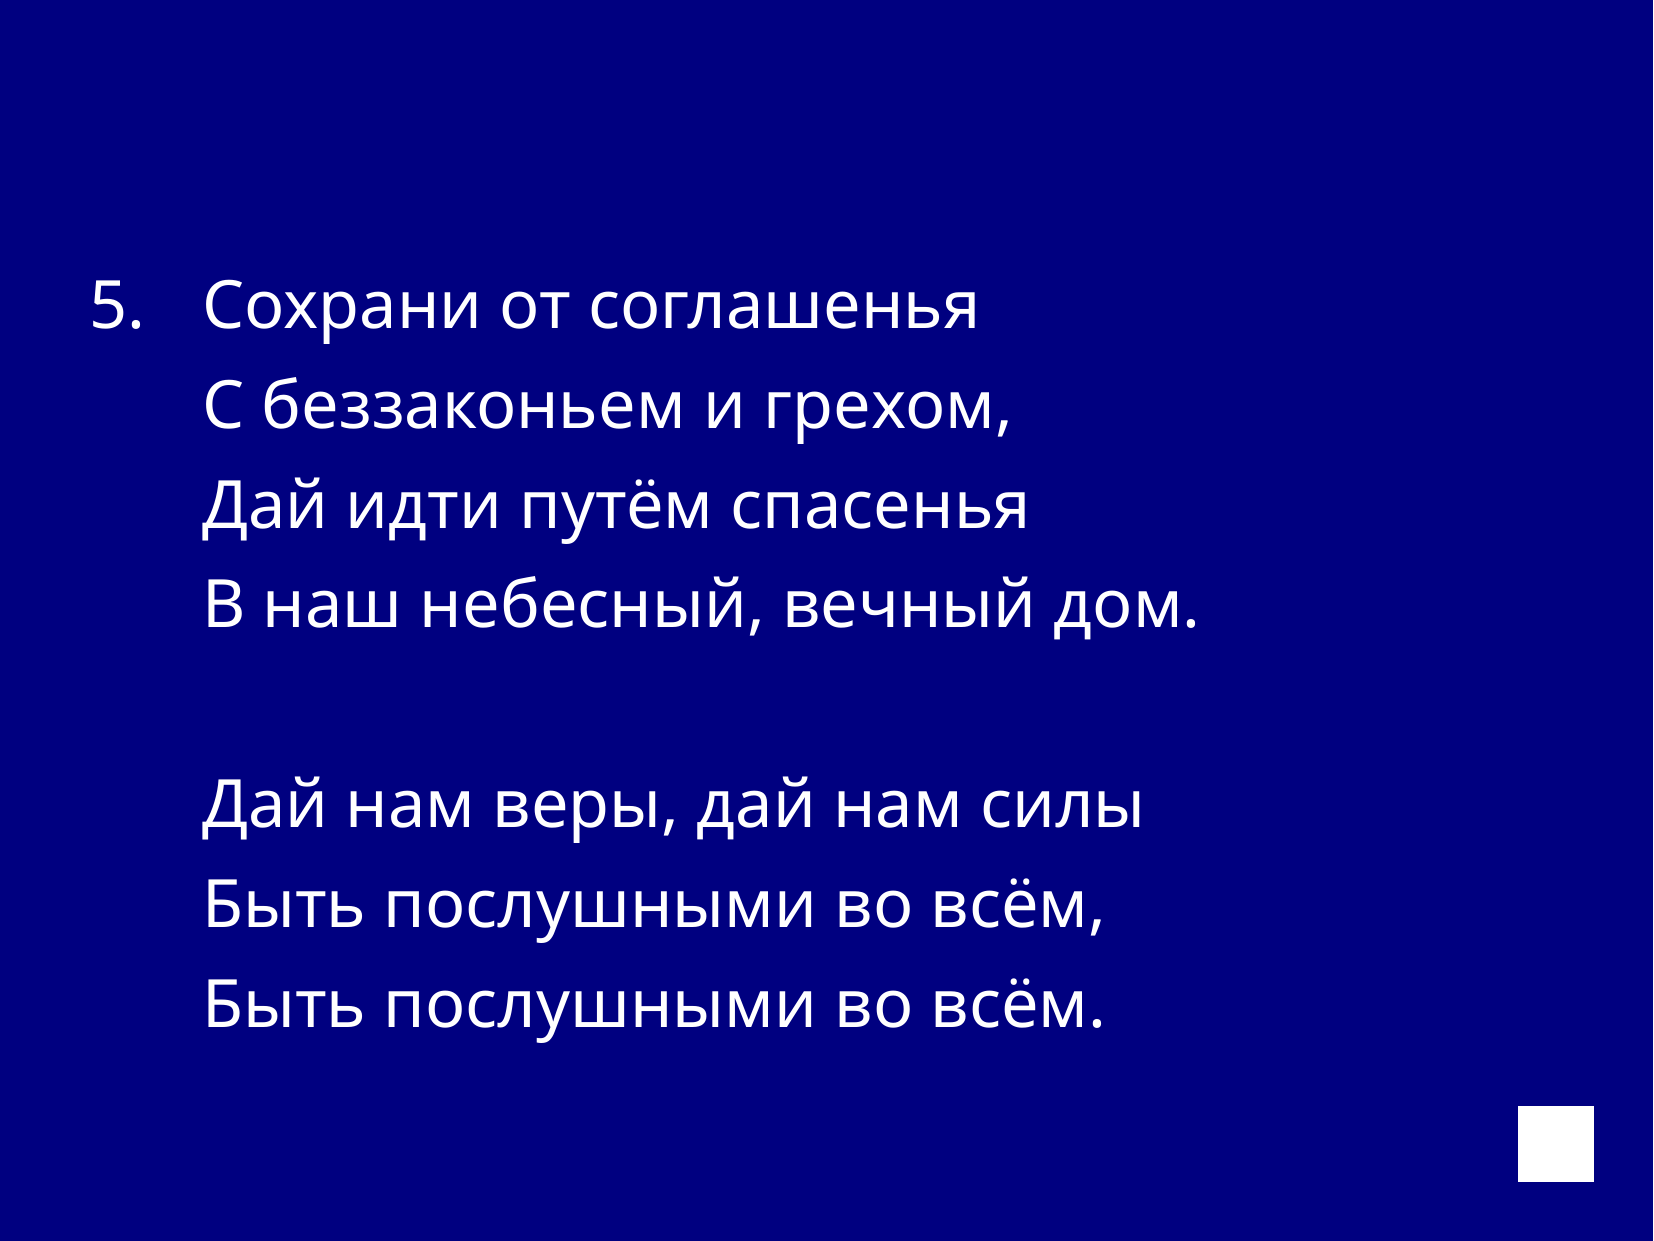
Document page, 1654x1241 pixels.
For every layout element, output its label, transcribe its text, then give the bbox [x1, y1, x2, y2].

text_box [1518, 1106, 1594, 1182]
text_box 5. Сохрани от соглашенья С беззаконьем и грехом, Дай идти путём спасенья В наш небесный, вечный дом. Дай нам веры, дай нам силы Быть послушными во всём, Быть послушными во всём. [75, 150, 1576, 1163]
